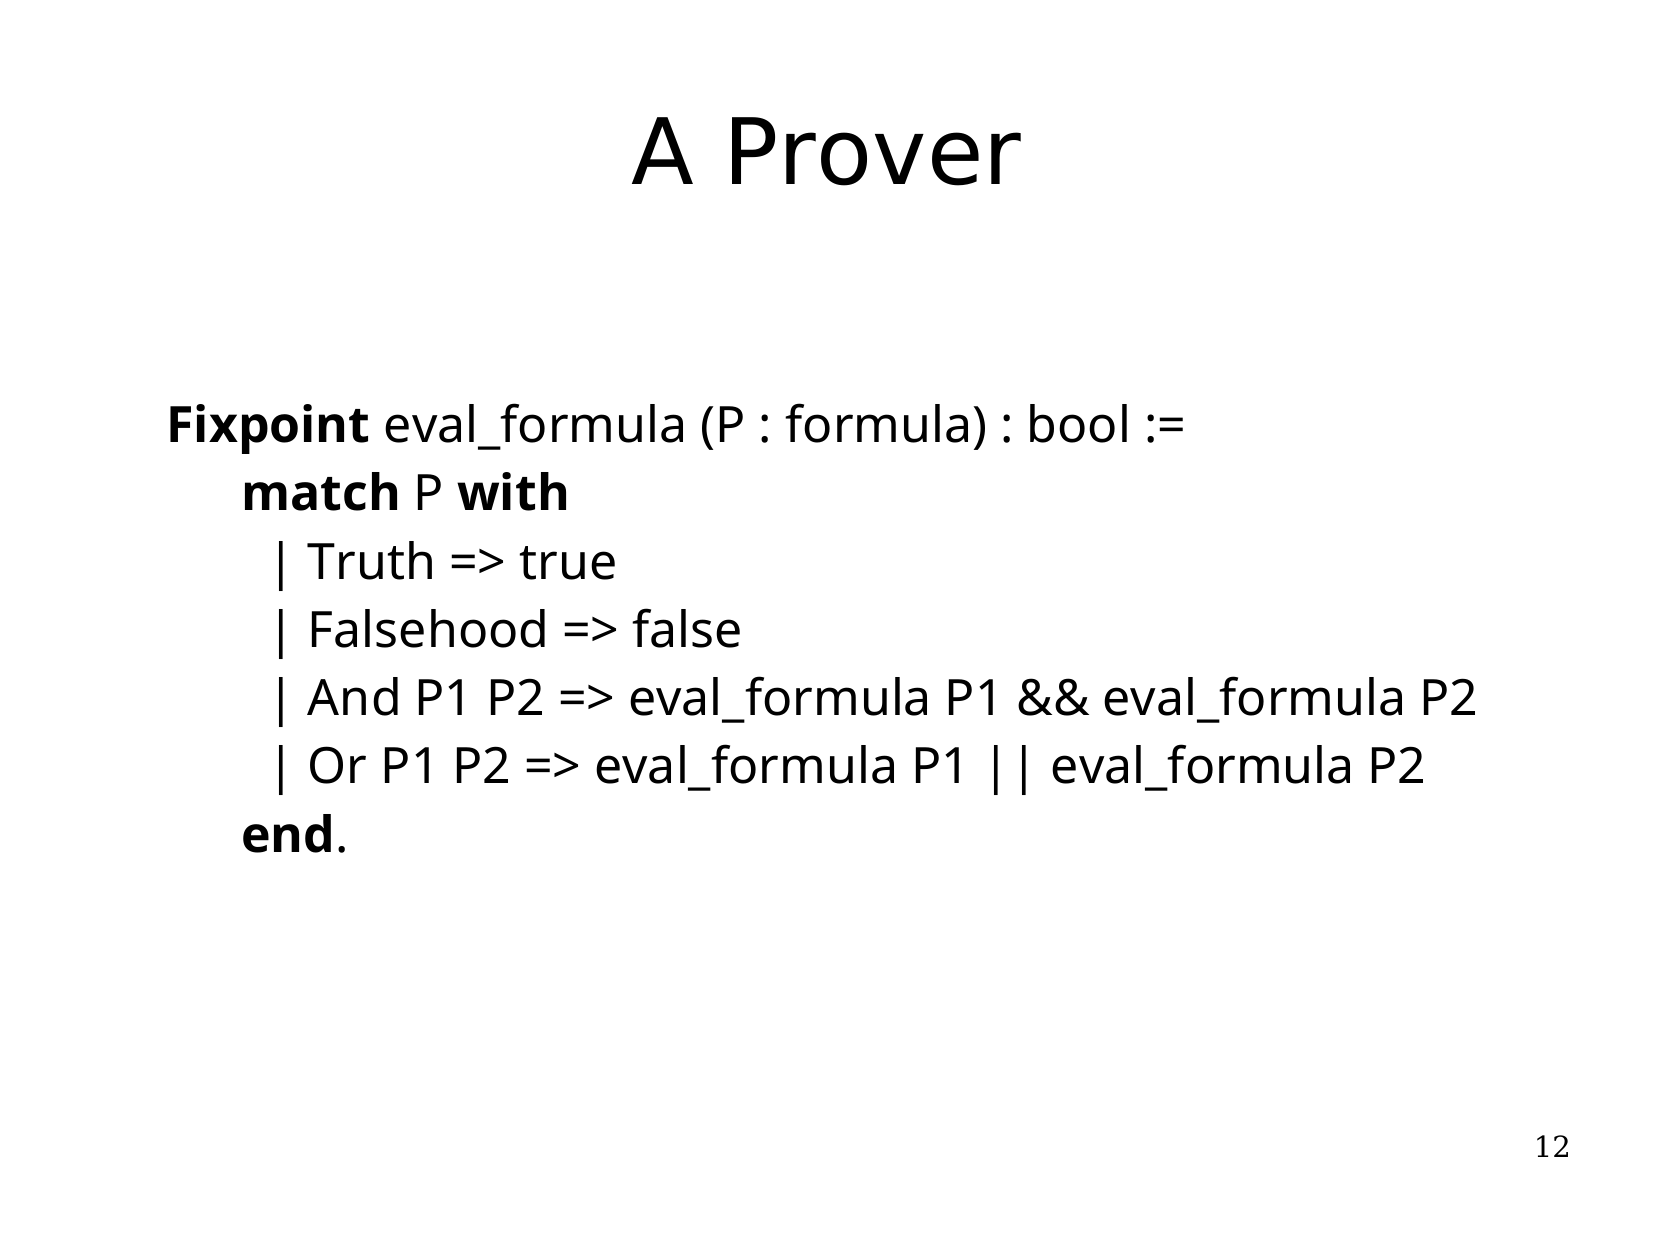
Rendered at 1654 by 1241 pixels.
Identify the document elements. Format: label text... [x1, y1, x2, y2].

title A Prover [82, 56, 1571, 250]
text_box Fixpoint eval_formula (P : formula) : bool := match P with | Truth => true | Falsehood => false | And P1 P2 => eval_formula P1 && eval_formula P2 | Or P1 P2 => eval_formula P1 || eval_formula P2 end. [151, 381, 1502, 866]
